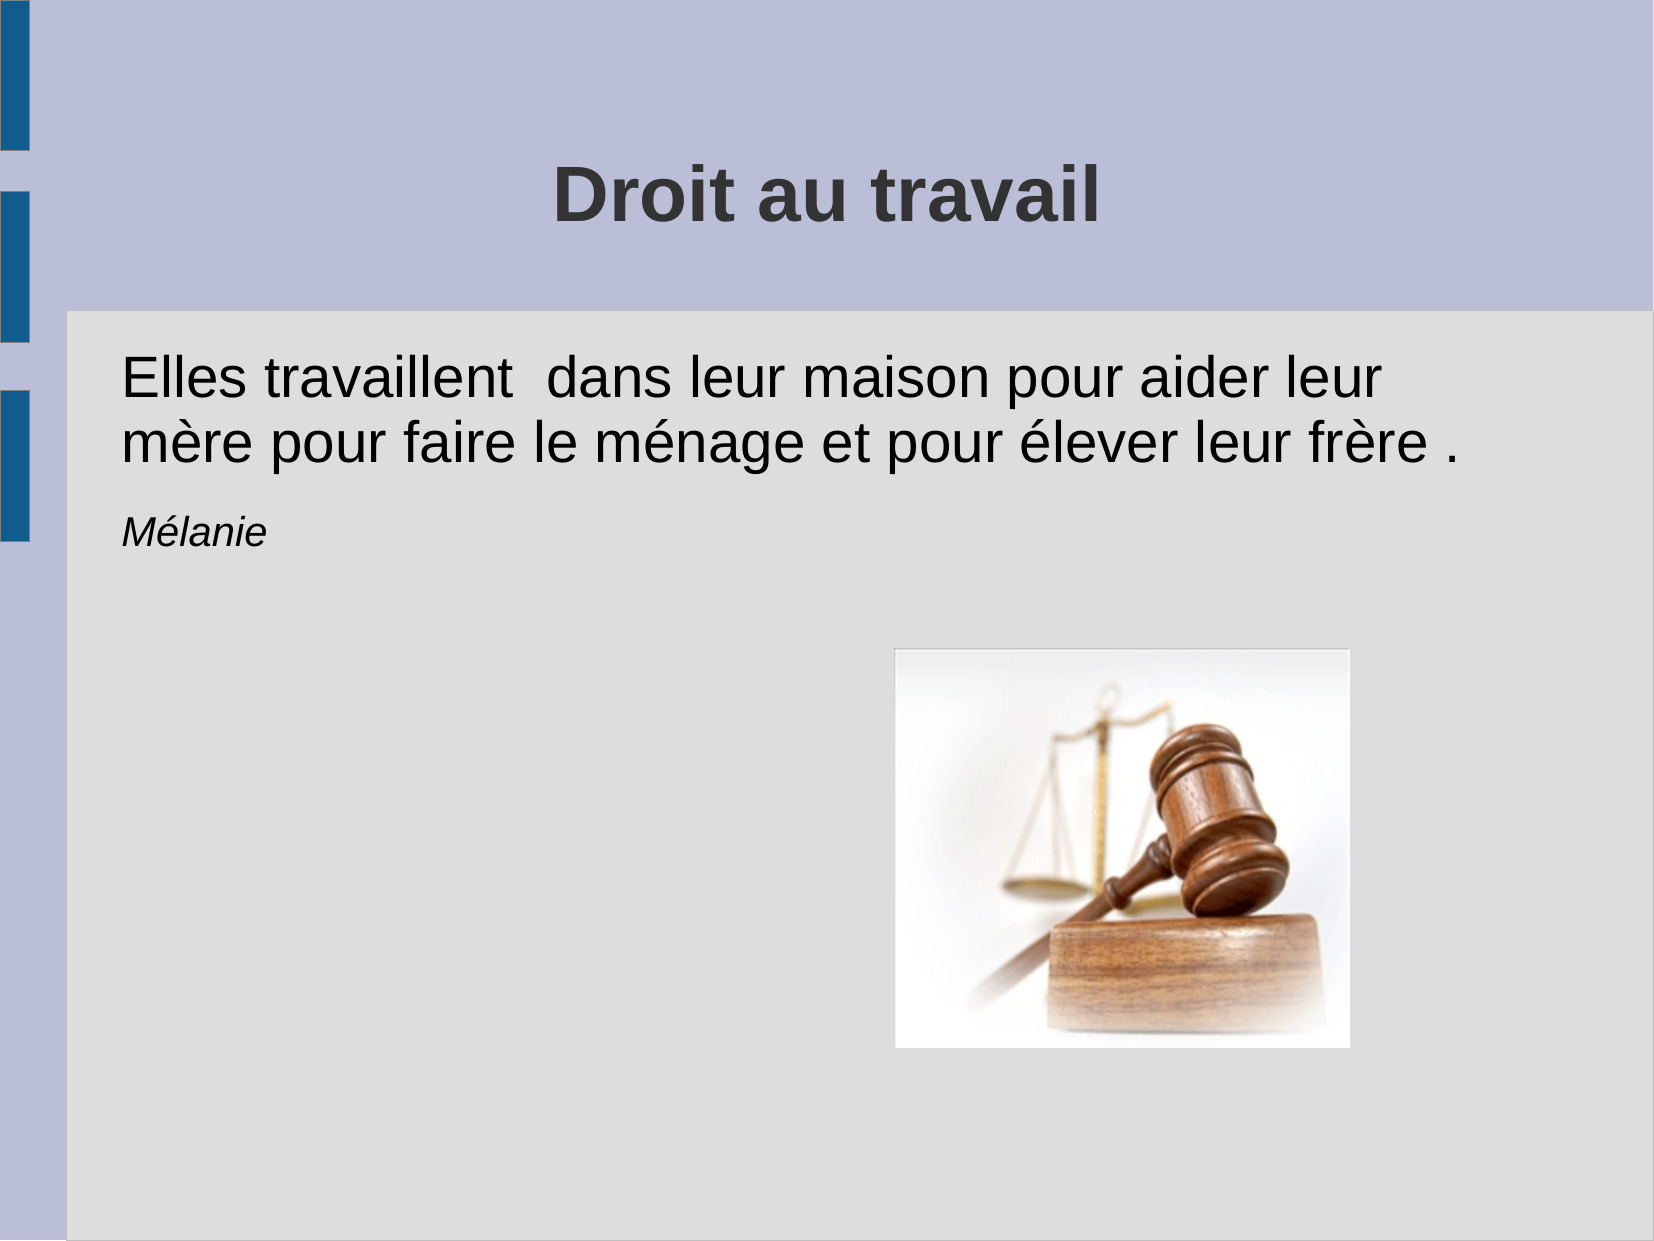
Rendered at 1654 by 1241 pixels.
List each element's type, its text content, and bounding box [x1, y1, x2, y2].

picture [894, 648, 1350, 1048]
list Elles travaillent dans leur maison pour aider leur mère pour faire le ménage et pour élever leur frère . Mélanie [121, 344, 1534, 1127]
title Droit au travail [121, 91, 1534, 299]
